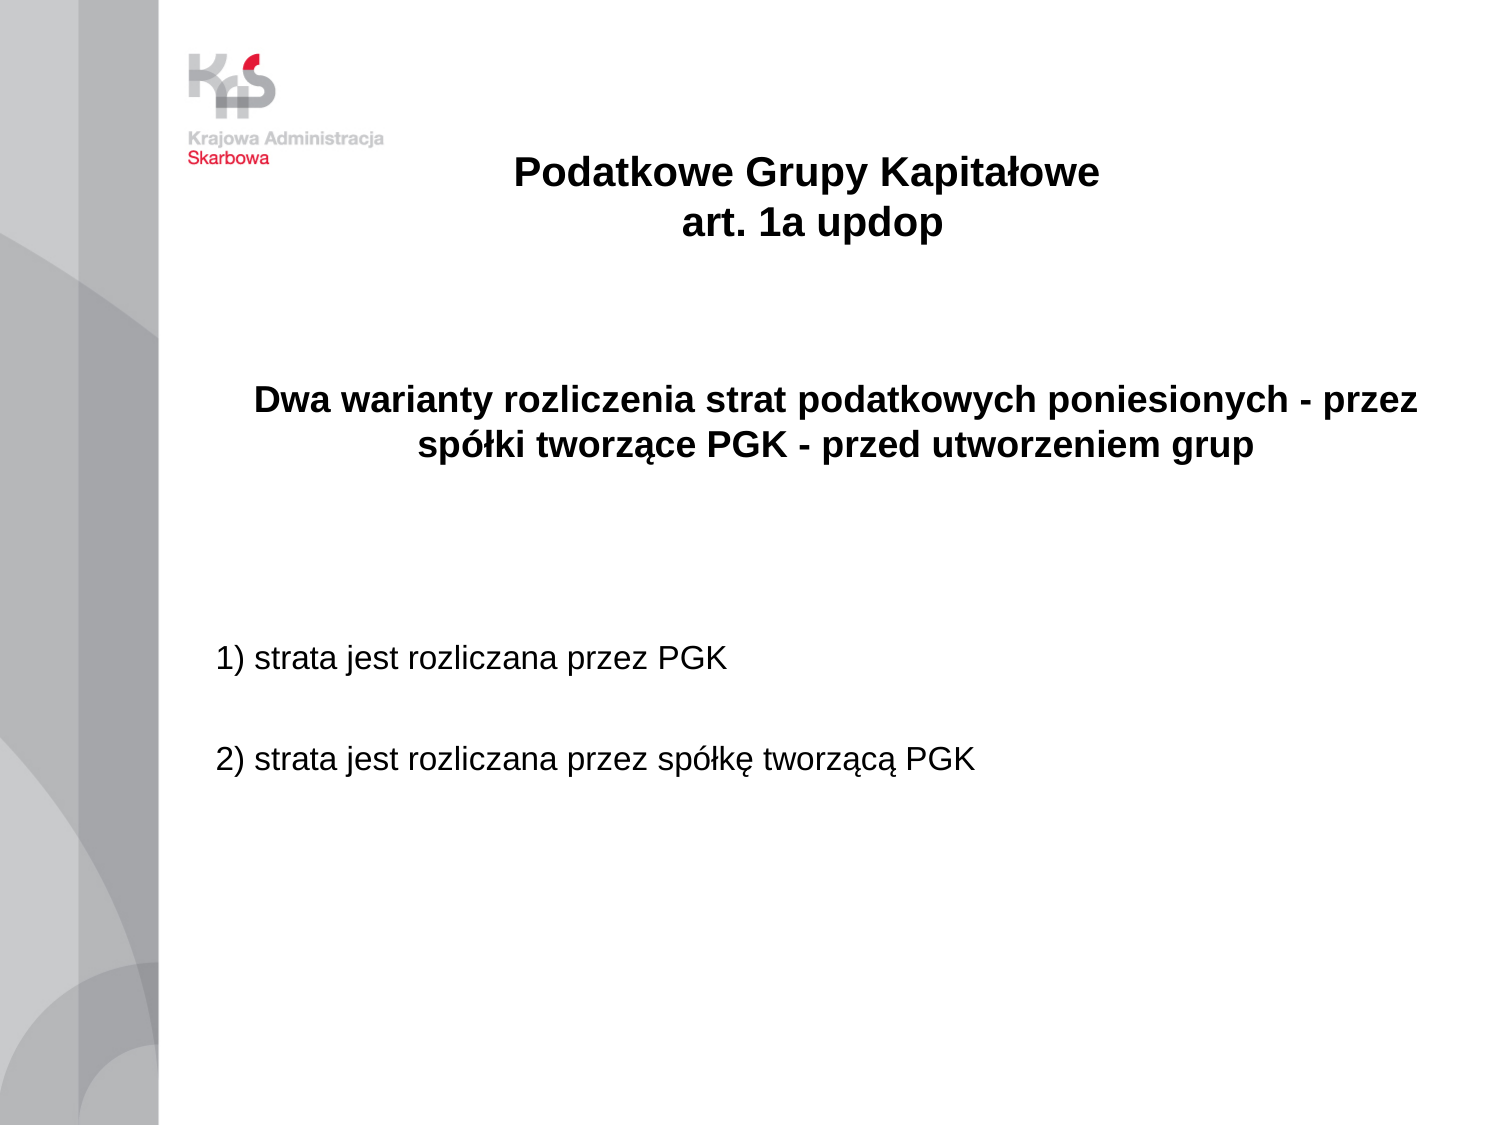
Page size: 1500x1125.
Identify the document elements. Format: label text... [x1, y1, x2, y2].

text_box Podatkowe Grupy Kapitałowe art. 1a updop [177, 137, 1449, 296]
picture [0, 0, 1500, 1125]
text_box Dwa warianty rozliczenia strat podatkowych poniesionych - przez spółki tworzące PGK - przed utworzeniem grup strata jest rozliczana przez PGK strata jest rozliczana przez spółkę tworzącą PGK [200, 261, 1473, 1004]
